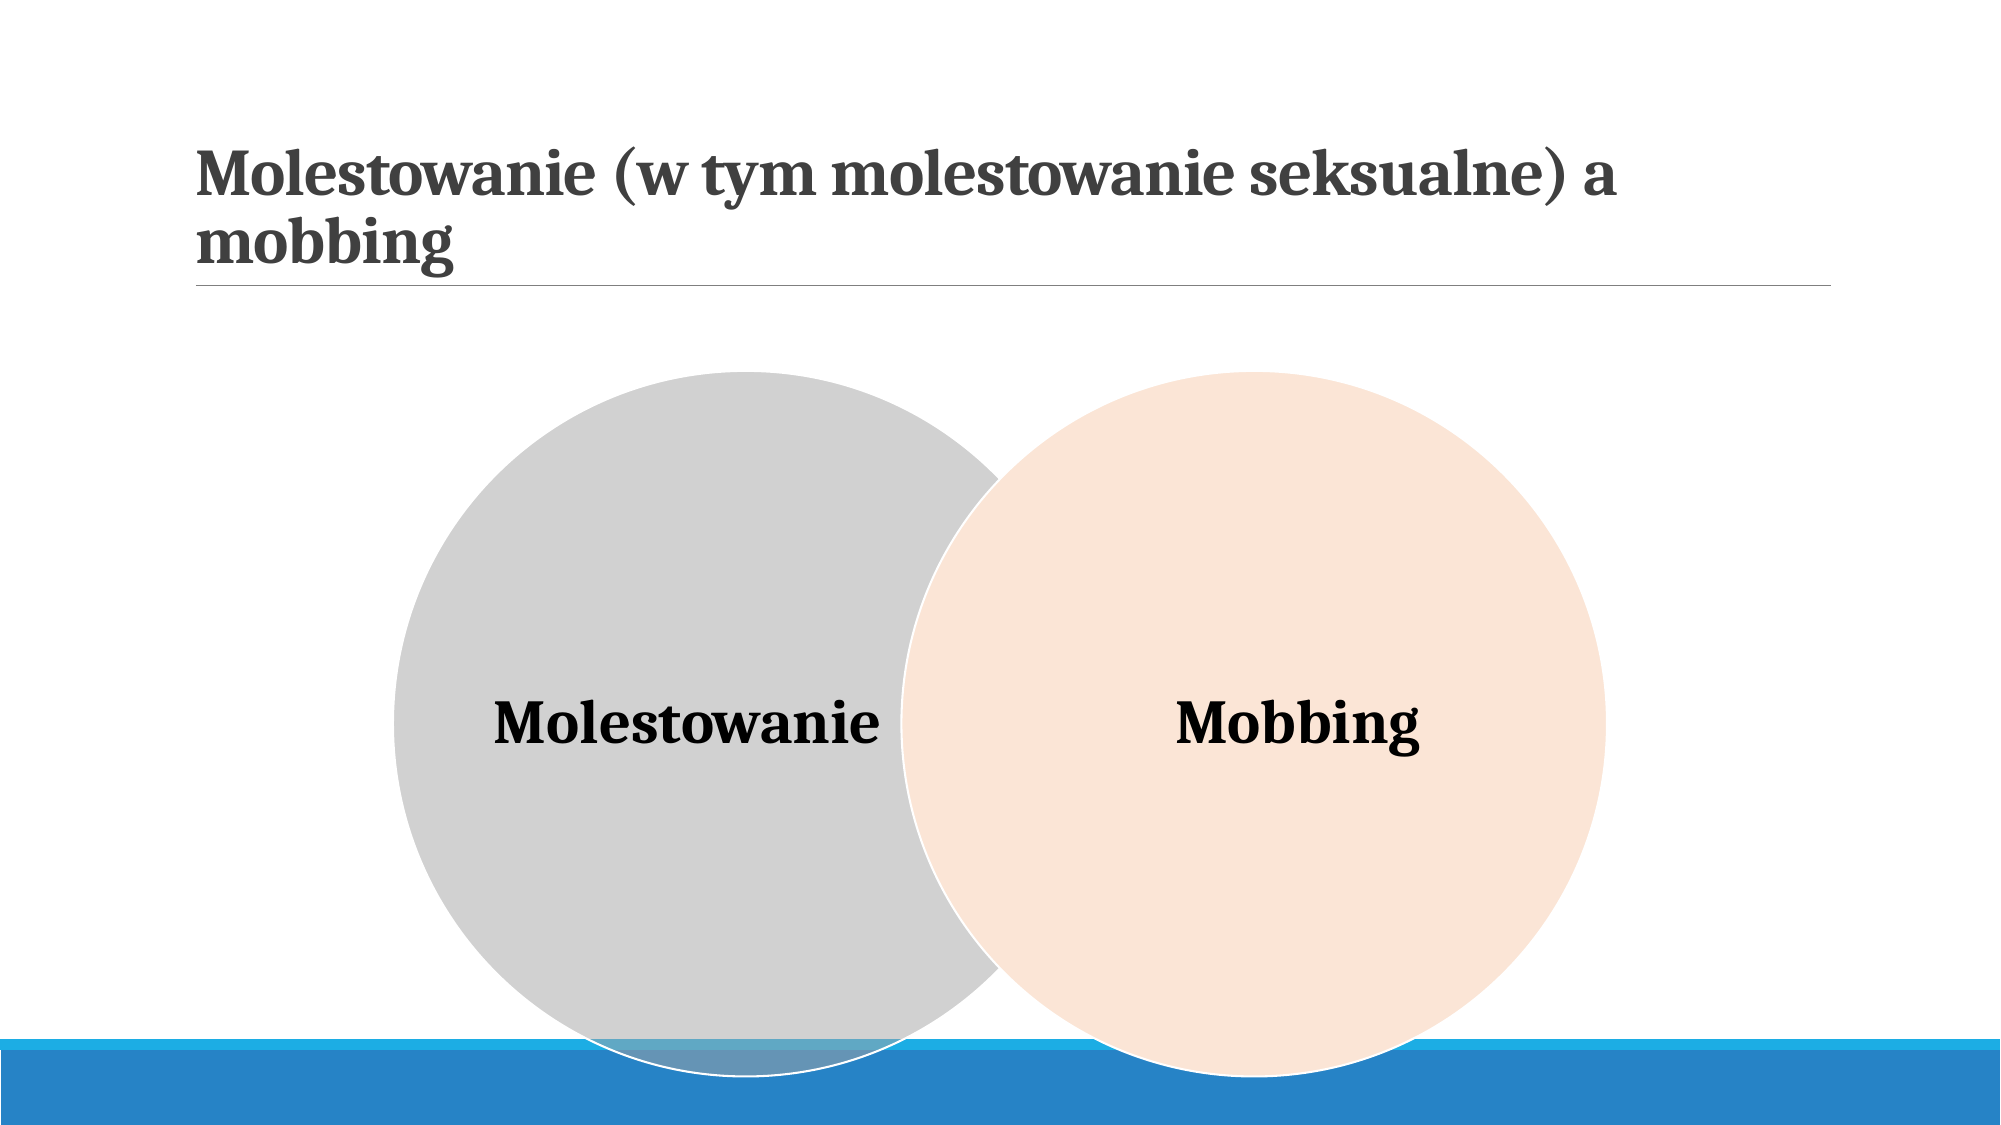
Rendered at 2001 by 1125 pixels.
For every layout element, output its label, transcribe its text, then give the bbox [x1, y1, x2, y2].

text_box Mobbing [901, 370, 1608, 1077]
title Molestowanie (w tym molestowanie seksualne) a mobbing [180, 47, 1831, 286]
text_box Molestowanie [392, 370, 1000, 1077]
